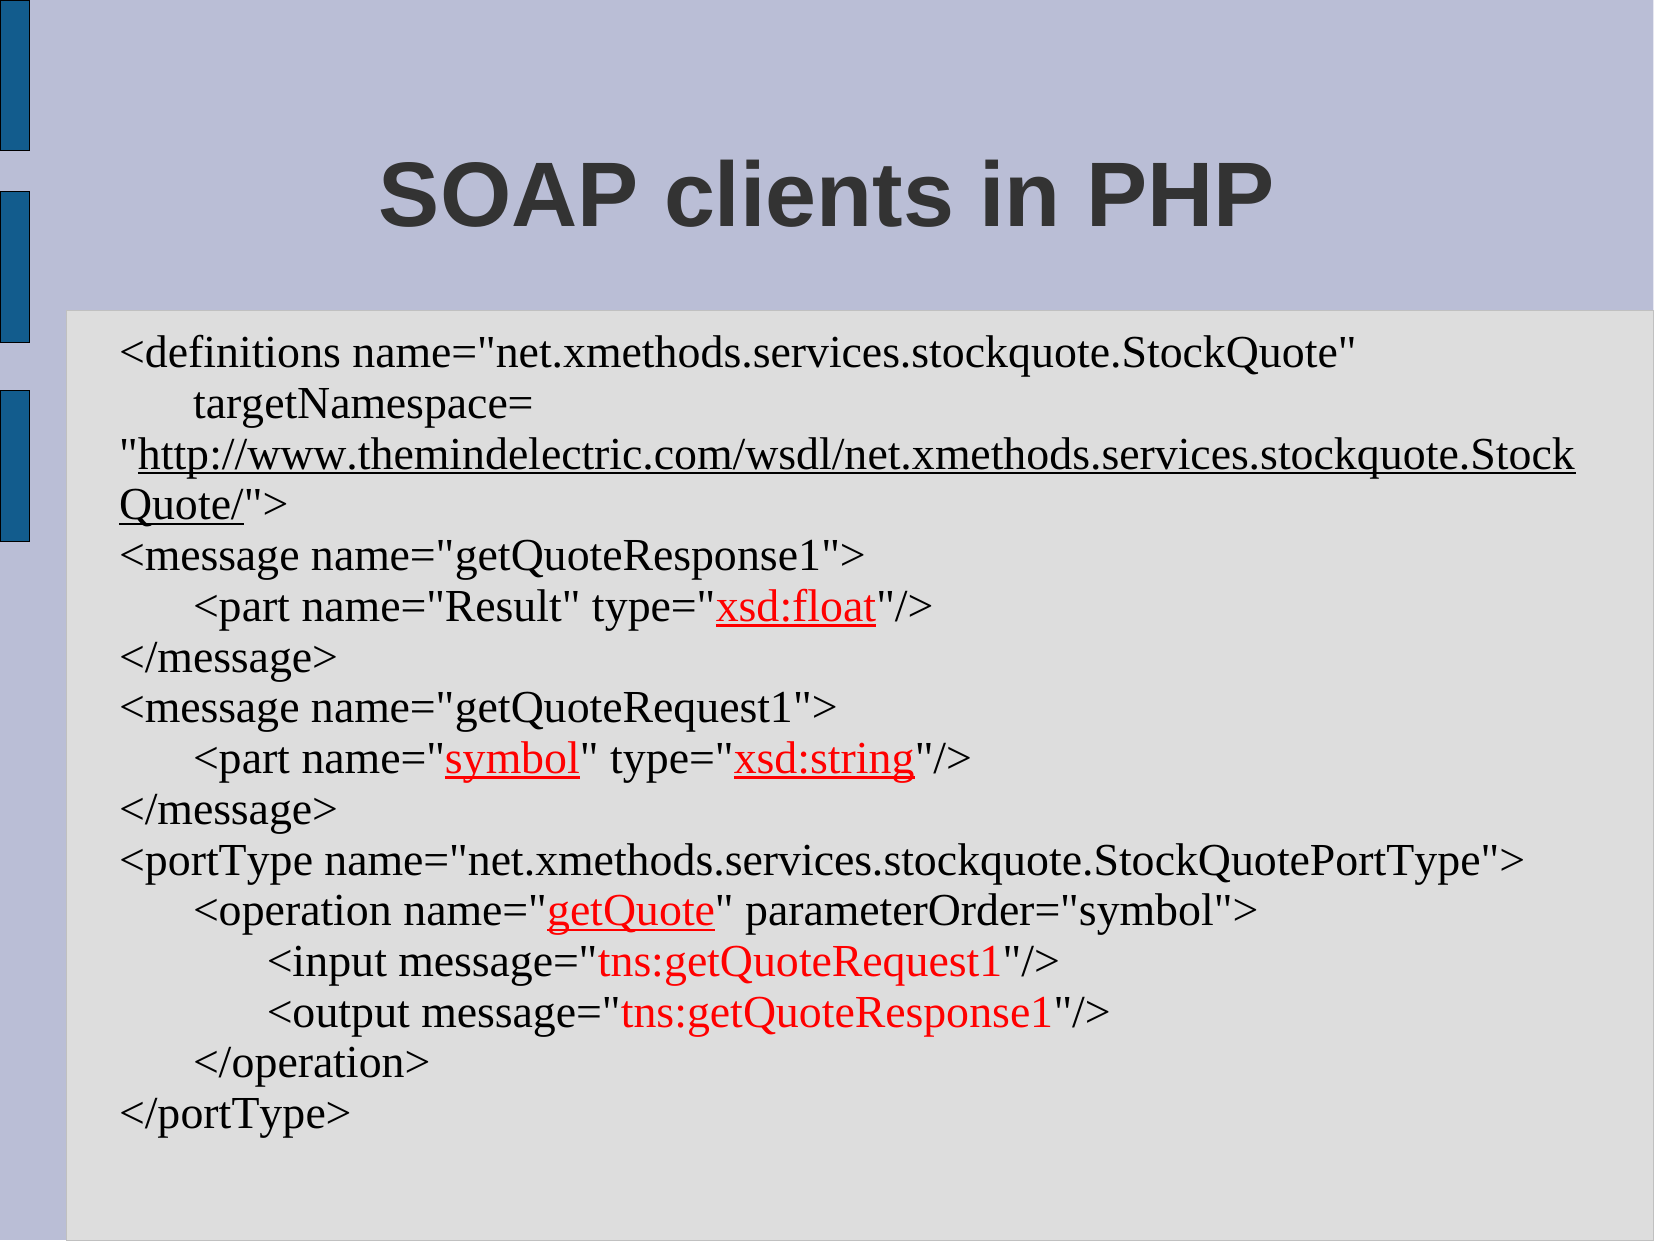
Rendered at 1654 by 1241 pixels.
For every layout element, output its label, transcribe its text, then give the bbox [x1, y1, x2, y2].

title SOAP clients in PHP [121, 91, 1534, 299]
text_box <definitions name="net.xmethods.services.stockquote.StockQuote" targetNamespace= "http://www.themindelectric.com/wsdl/net.xmethods.services.stockquote.StockQuote/"> <message name="getQuoteResponse1"> <part name="Result" type="xsd:float"/> </message> <message name="getQuoteRequest1"> <part name="symbol" type="xsd:string"/> </message> <portType name="net.xmethods.services.stockquote.StockQuotePortType"> <operation name="getQuote" parameterOrder="symbol"> <input message="tns:getQuoteRequest1"/> <output message="tns:getQuoteResponse1"/> </operation> </portType> [119, 326, 1608, 1190]
